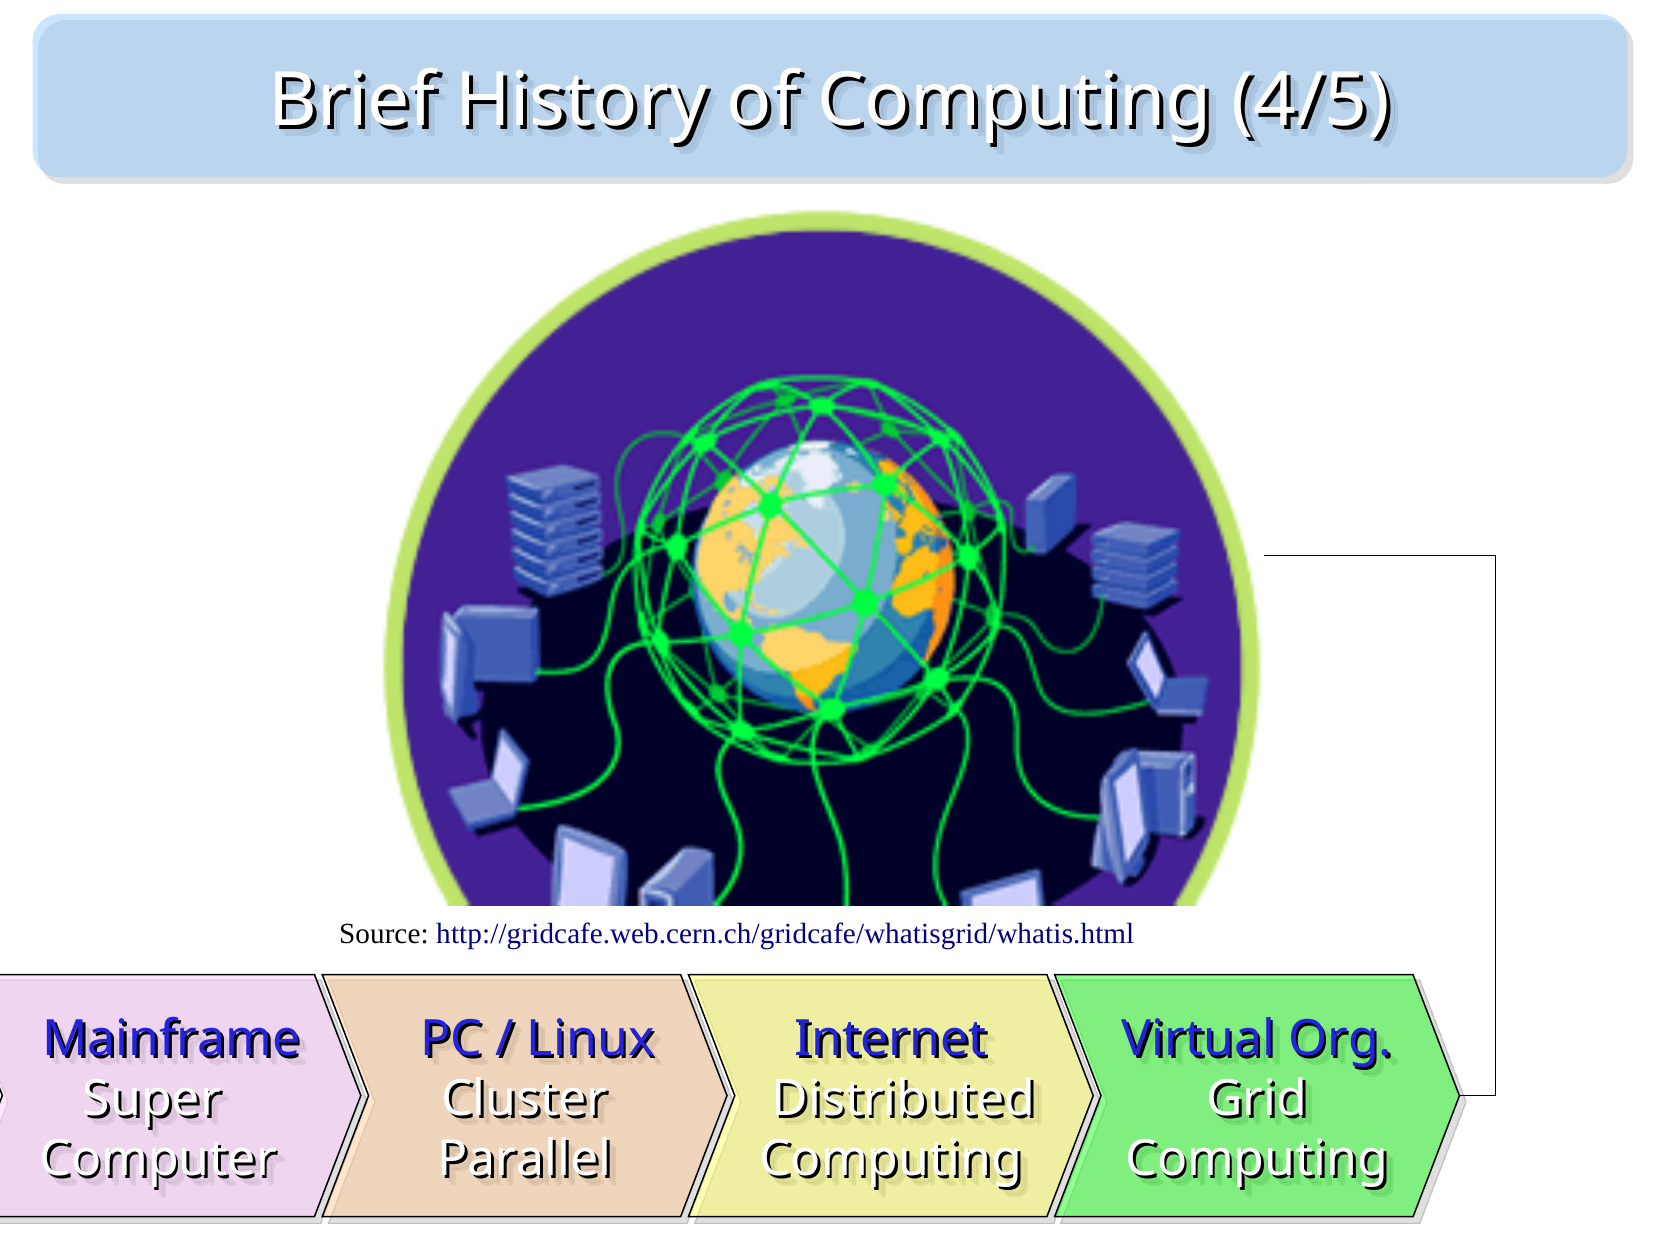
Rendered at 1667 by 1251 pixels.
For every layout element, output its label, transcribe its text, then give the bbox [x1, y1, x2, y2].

text_box PC / Linux Cluster Parallel [322, 974, 728, 1217]
picture [378, 205, 1265, 906]
text_box Mainframe Super Computer [0, 974, 361, 1217]
text_box Virtual Org. Grid Computing [1054, 974, 1460, 1217]
text_box Source: http://gridcafe.web.cern.ch/gridcafe/whatisgrid/whatis.html [324, 906, 1373, 967]
text_box Brief History of Computing (4/5) [32, 14, 1628, 178]
text_box Internet Distributed Computing [688, 974, 1094, 1217]
